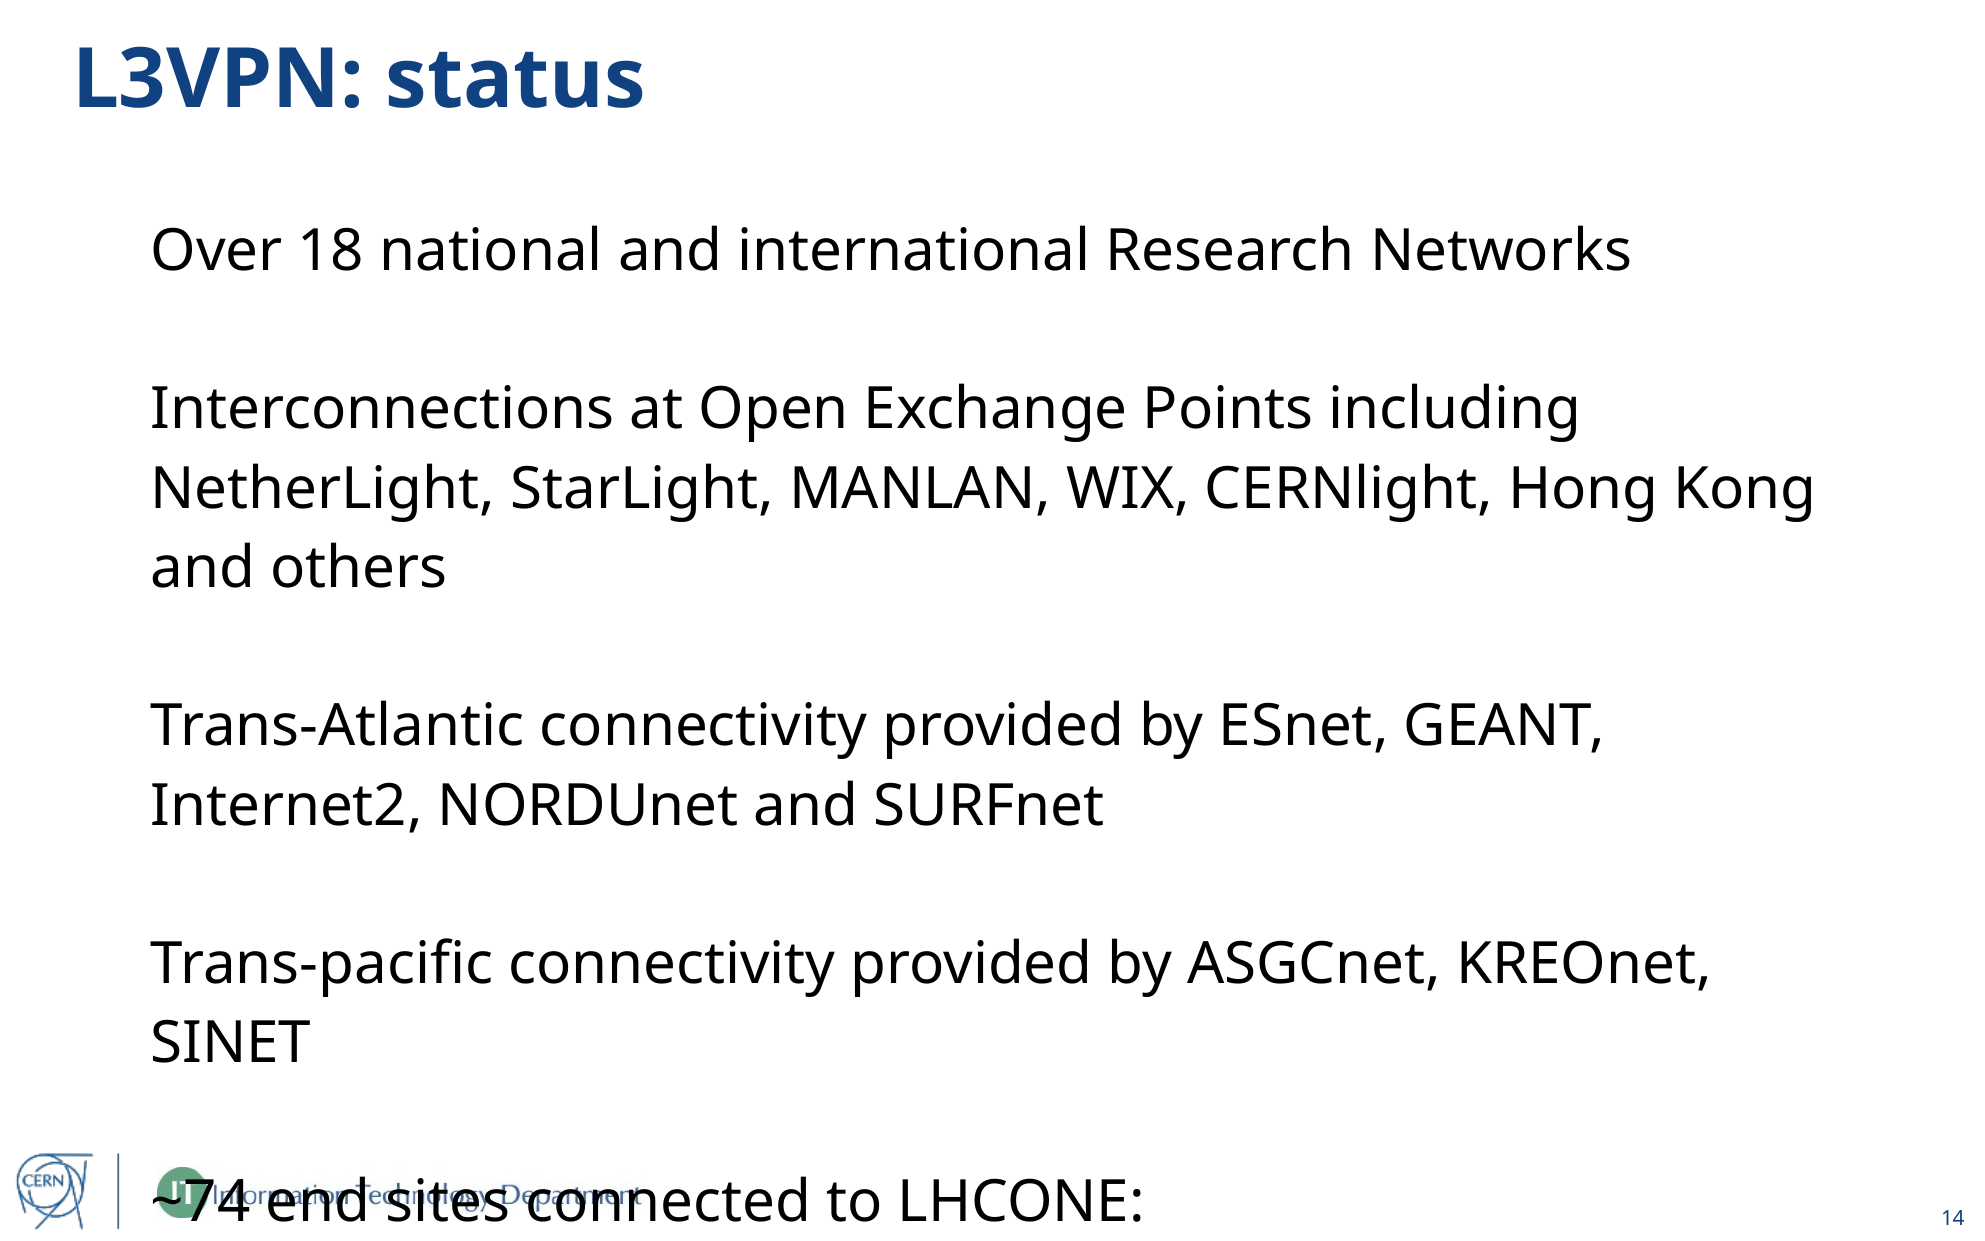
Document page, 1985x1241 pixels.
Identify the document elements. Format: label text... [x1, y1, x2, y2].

picture [16, 1188, 64, 1236]
text_box Over 18 national and international Research Networks Interconnections at Open Exchange Points including NetherLight, StarLight, MANLAN, WIX, CERNlight, Hong Kong and others Trans-Atlantic connectivity provided by ESnet, GEANT, Internet2, NORDUnet and SURFnet Trans-pacific connectivity provided by ASGCnet, KREOnet, SINET ~74 end sites connected to LHCONE: - 14 Tier1s - 60 Tier2s [135, 200, 1872, 1240]
picture [38, 1207, 55, 1215]
picture [51, 1200, 64, 1215]
picture [19, 1188, 64, 1207]
title L3VPN: status [72, 0, 1834, 166]
